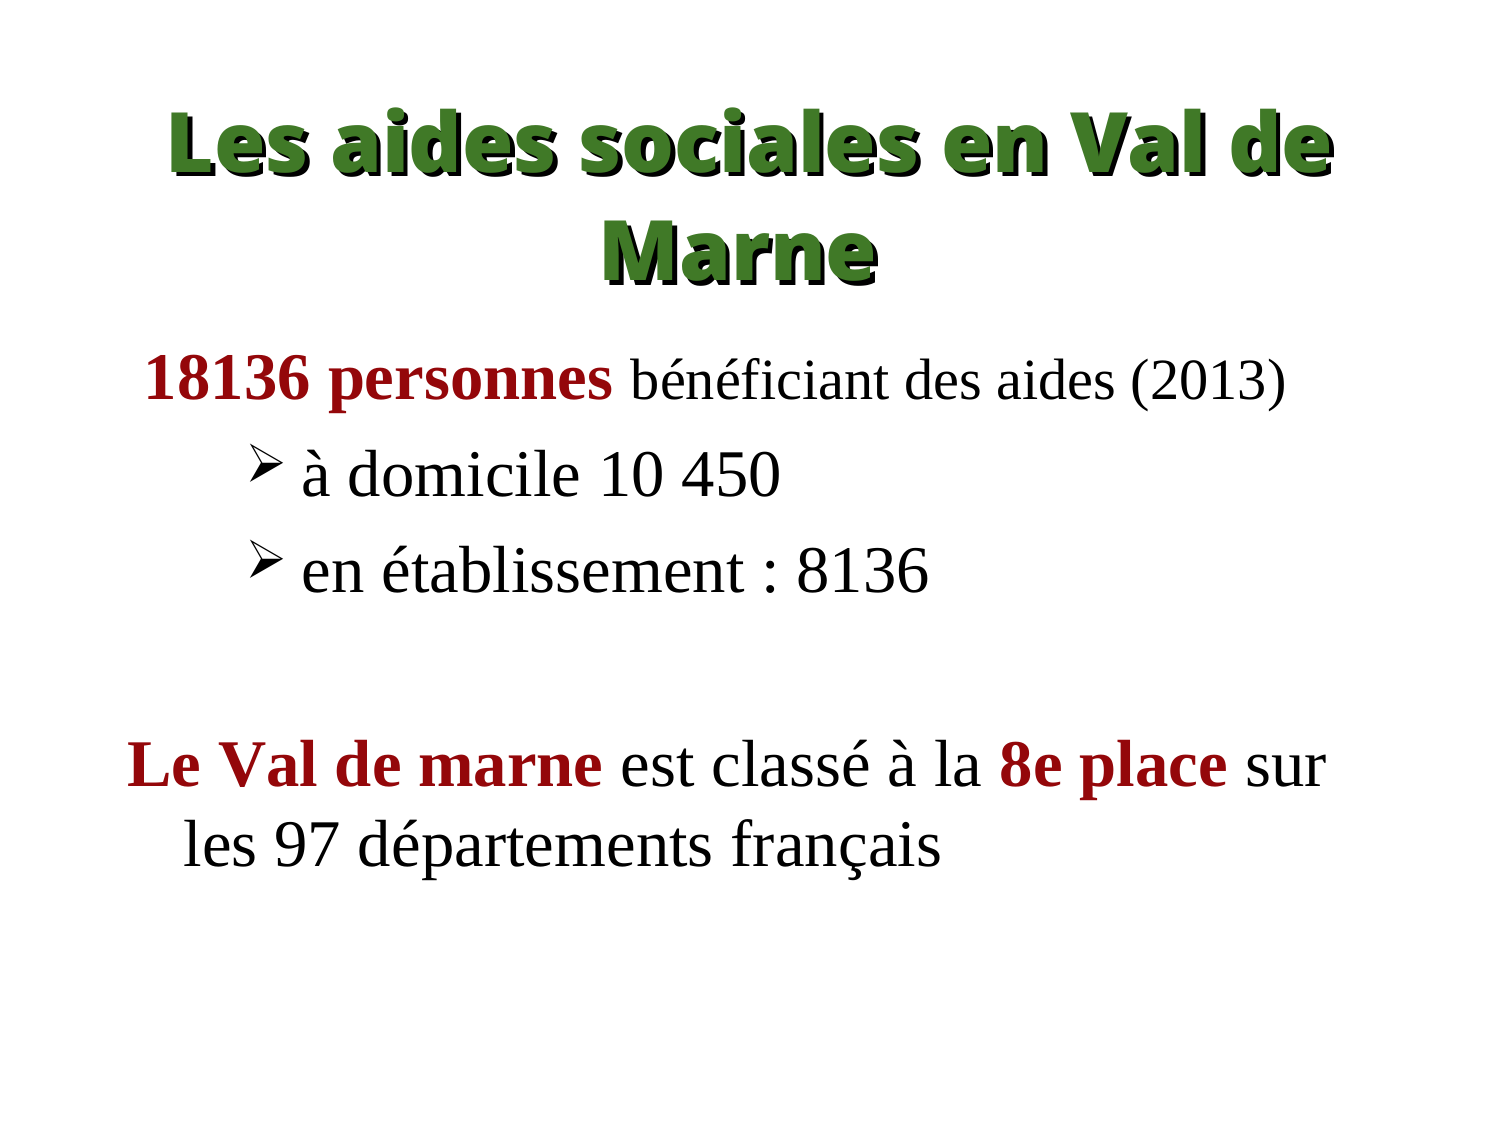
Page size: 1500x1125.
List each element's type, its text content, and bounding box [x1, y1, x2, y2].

list 18136 personnes bénéficiant des aides (2013) à domicile 10 450 en établissement : 8136 Le Val de marne est classé à la 8e place sur les 97 départements français [112, 324, 1388, 1000]
title Les aides sociales en Val de Marne [112, 99, 1388, 288]
